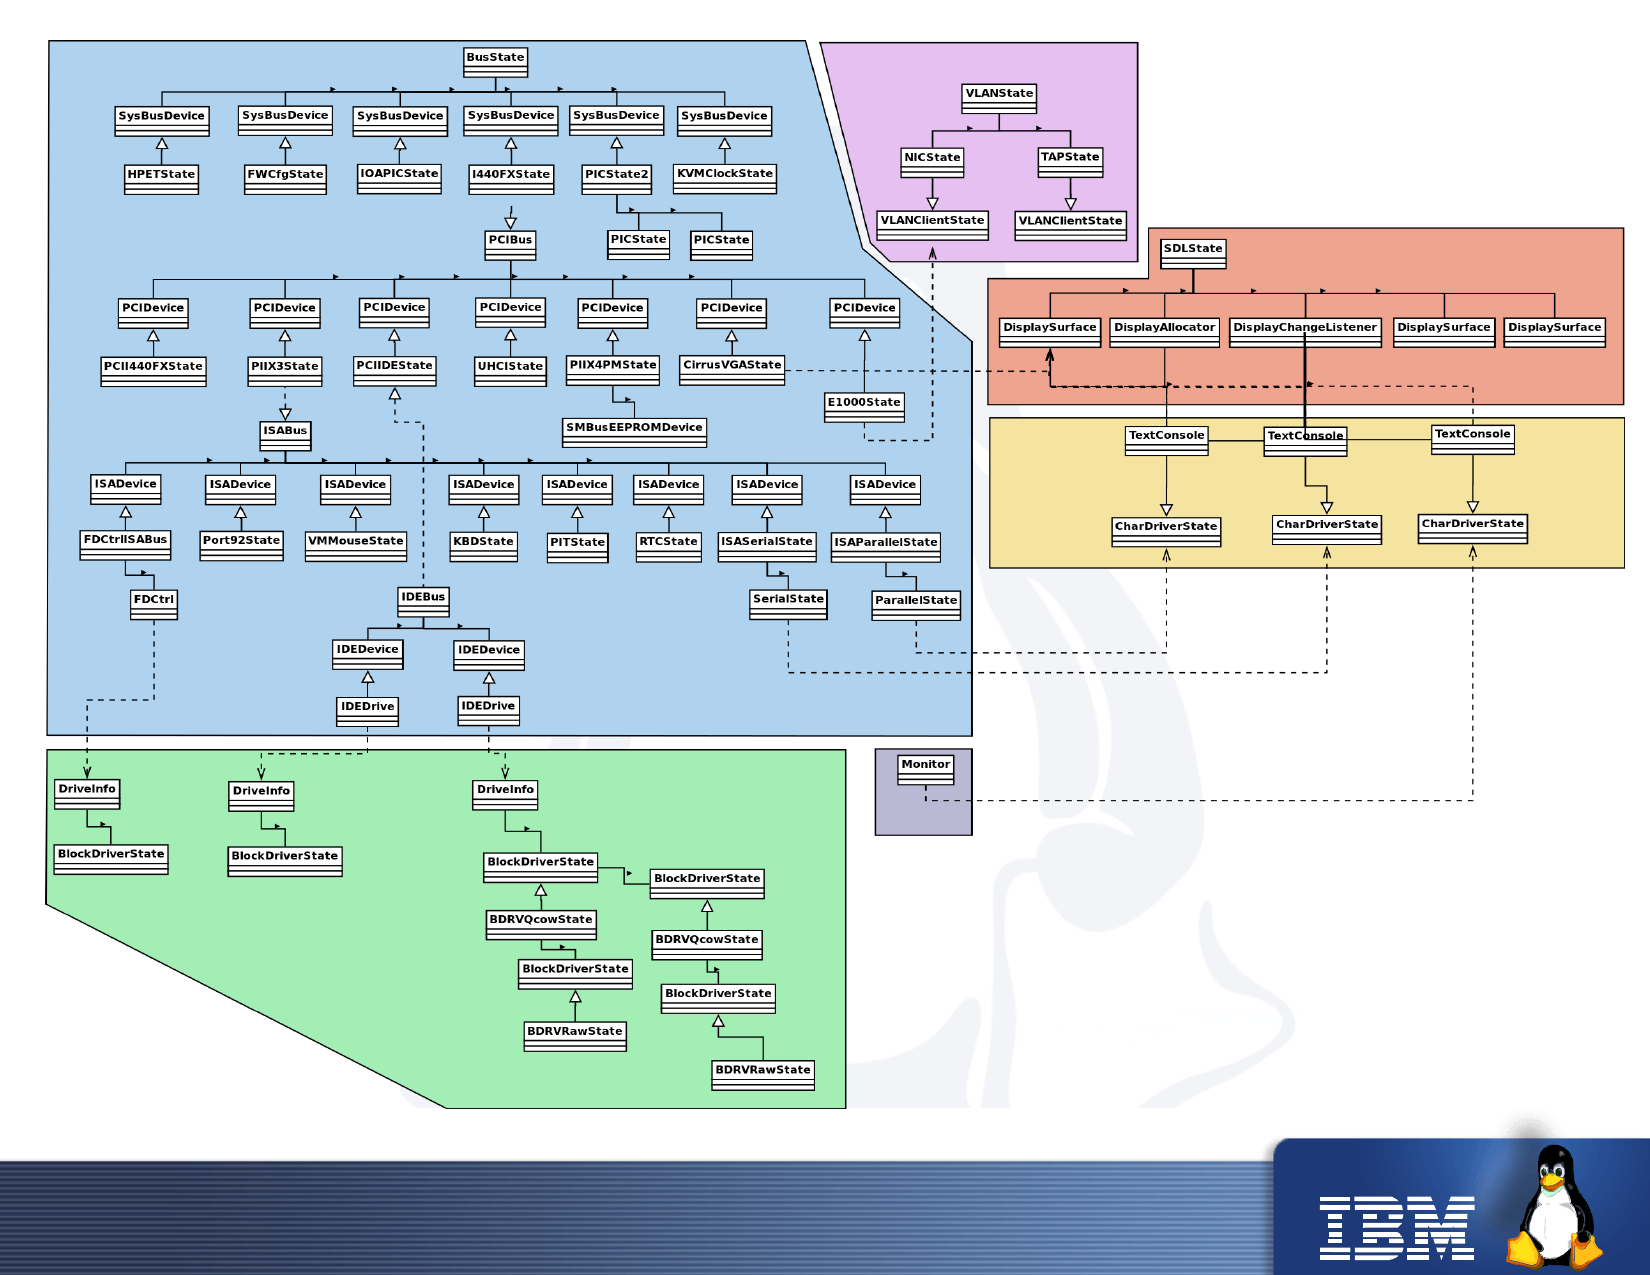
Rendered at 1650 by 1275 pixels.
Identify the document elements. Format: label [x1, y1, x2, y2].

picture [45, 40, 1625, 1109]
